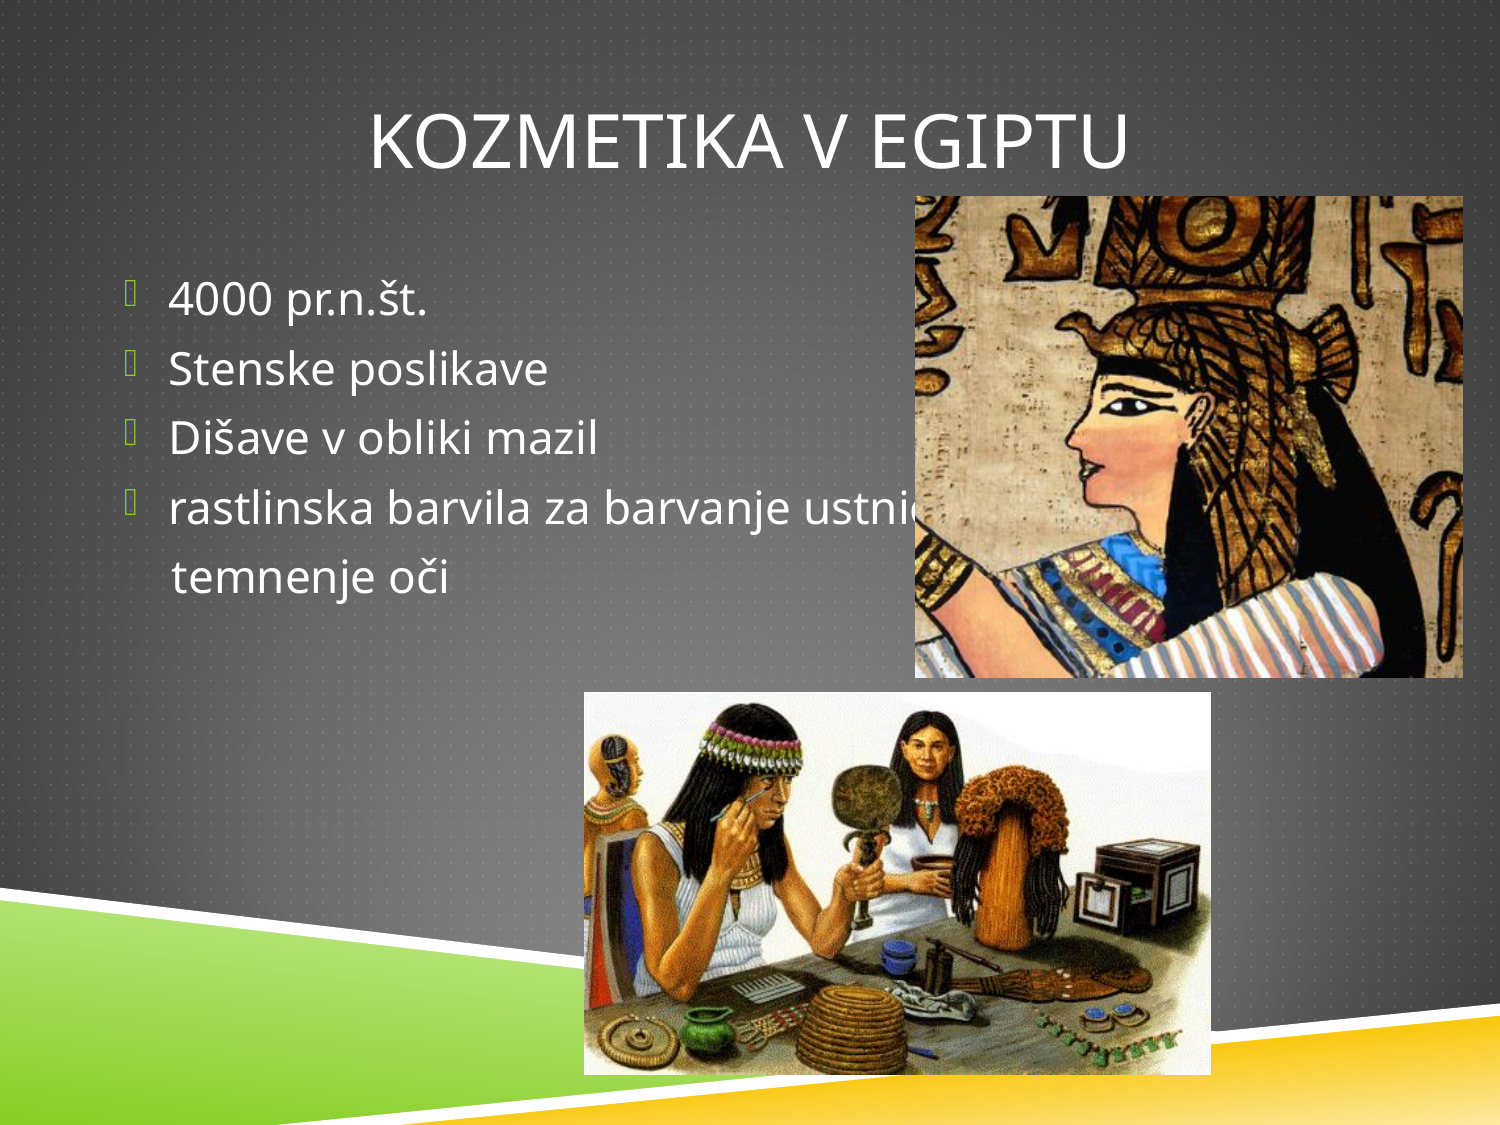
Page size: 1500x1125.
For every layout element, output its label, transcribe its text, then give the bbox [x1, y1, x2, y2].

picture [0, 0, 1500, 1075]
list 4000 pr.n.št. Stenske poslikave Dišave v obliki mazil rastlinska barvila za barvanje ustnic, temnenje oči [112, 262, 1388, 875]
title Kozmetika v egiptu [112, 45, 1388, 233]
